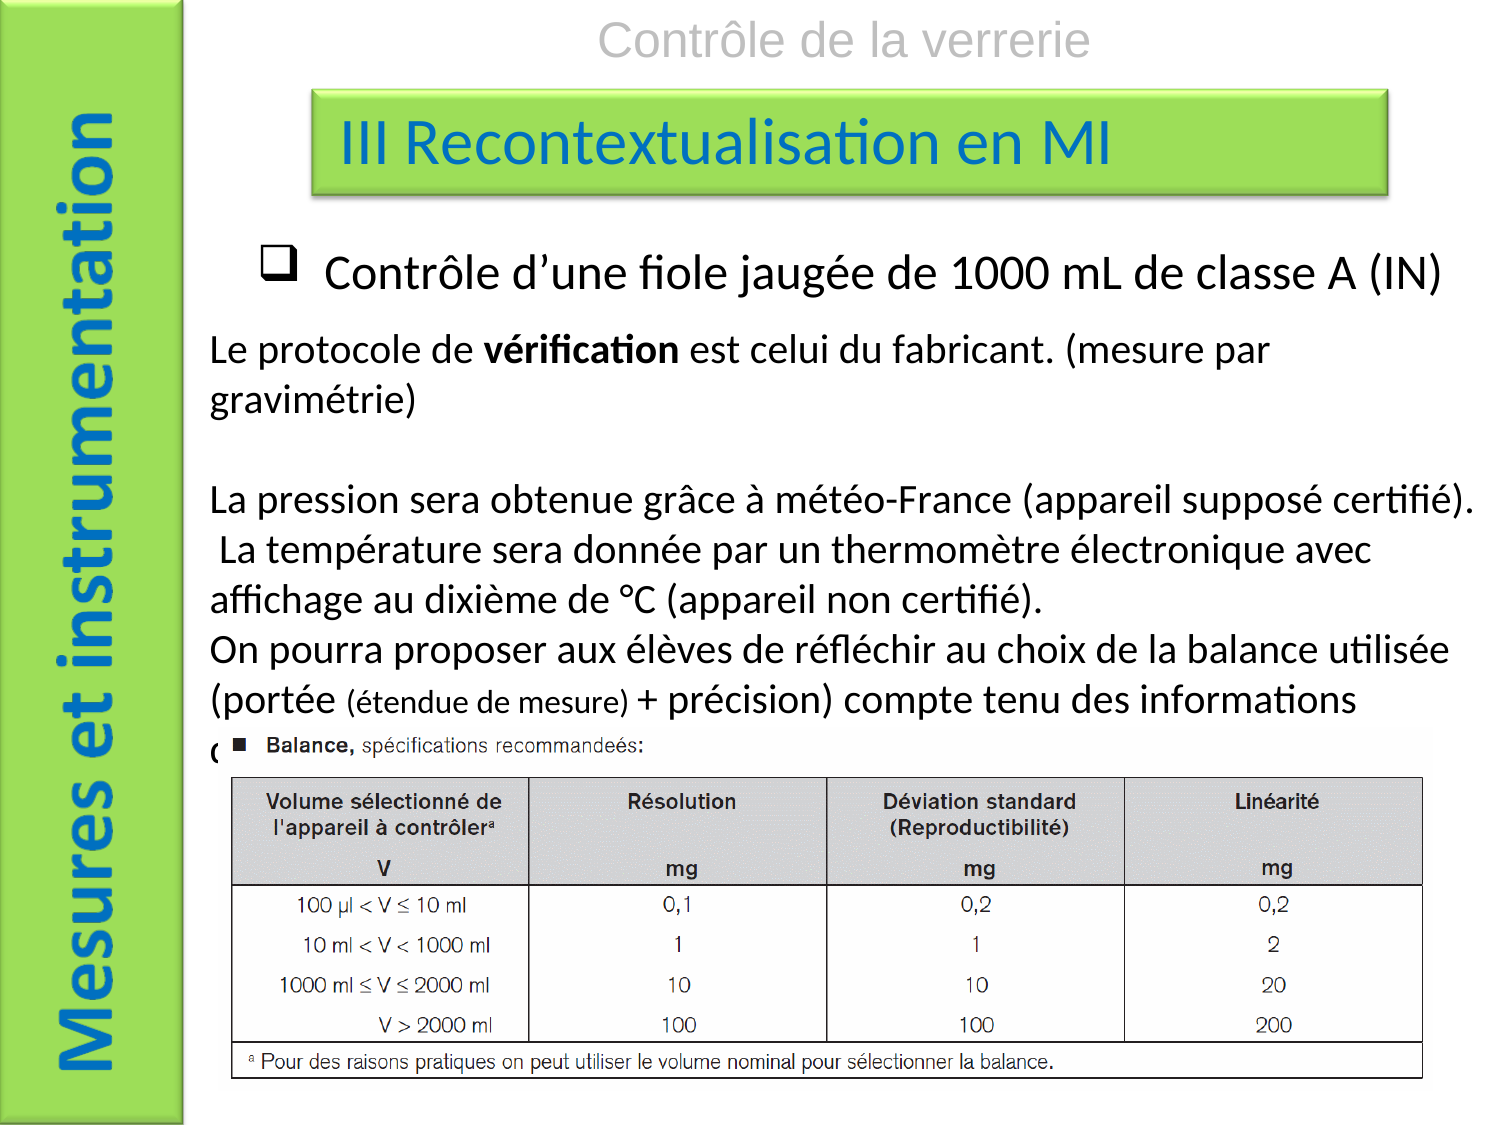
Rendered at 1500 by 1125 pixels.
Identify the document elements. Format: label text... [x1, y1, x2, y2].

text_box Contrôle d’une fiole jaugée de 1000 mL de classe A (IN) [242, 231, 1471, 327]
picture [303, 84, 1397, 209]
picture [0, 0, 192, 1125]
text_box Contrôle de la verrerie [206, 0, 1483, 76]
text_box Le protocole de vérification est celui du fabricant. (mesure par gravimétrie) La pression sera obtenue grâce à météo-France (appareil supposé certifié). La température sera donnée par un thermomètre électronique avec affichage au dixième de °C (appareil non certifié). On pourra proposer aux élèves de réfléchir au choix de la balance utilisée (portée (étendue de mesure) + précision) compte tenu des informations données : [194, 314, 1500, 781]
text_box III Recontextualisation en MI [324, 90, 1388, 186]
picture [218, 727, 1433, 1091]
